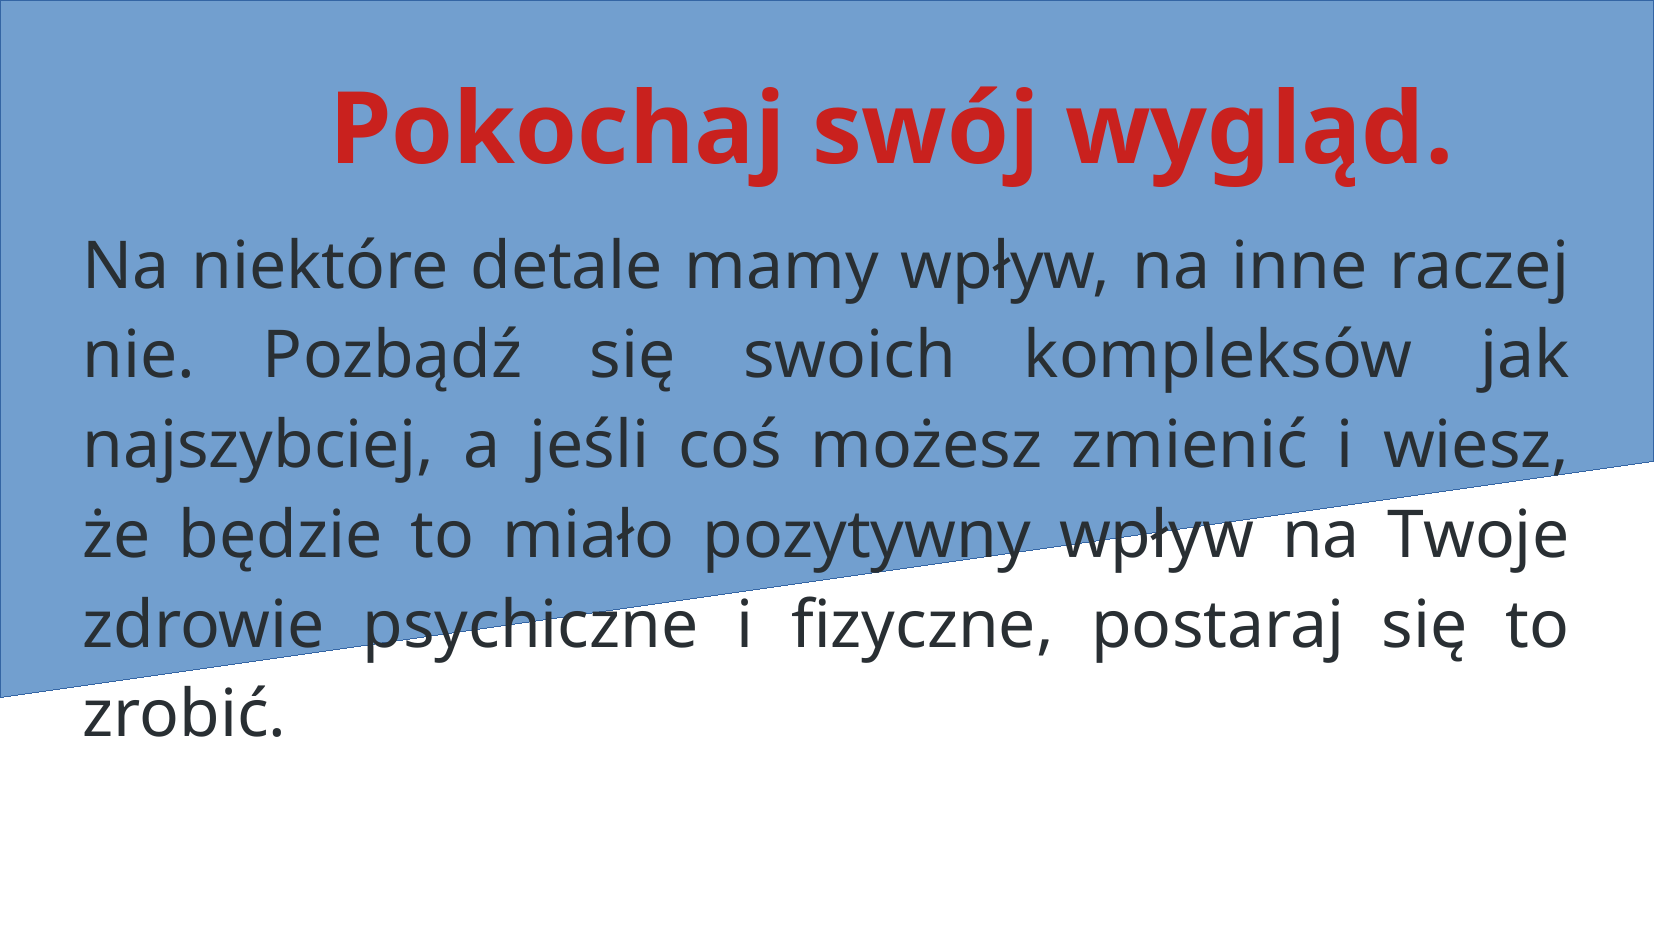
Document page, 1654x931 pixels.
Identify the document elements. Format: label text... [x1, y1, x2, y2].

title Pokochaj swój wygląd. [147, 37, 1636, 193]
list Na niektóre detale mamy wpływ, na inne raczej nie. Pozbądź się swoich kompleksów jak najszybciej, a jeśli coś możesz zmienić i wiesz, że będzie to miało pozytywny wpływ na Twoje zdrowie psychiczne i fizyczne, postaraj się to zrobić. [82, 217, 1571, 758]
